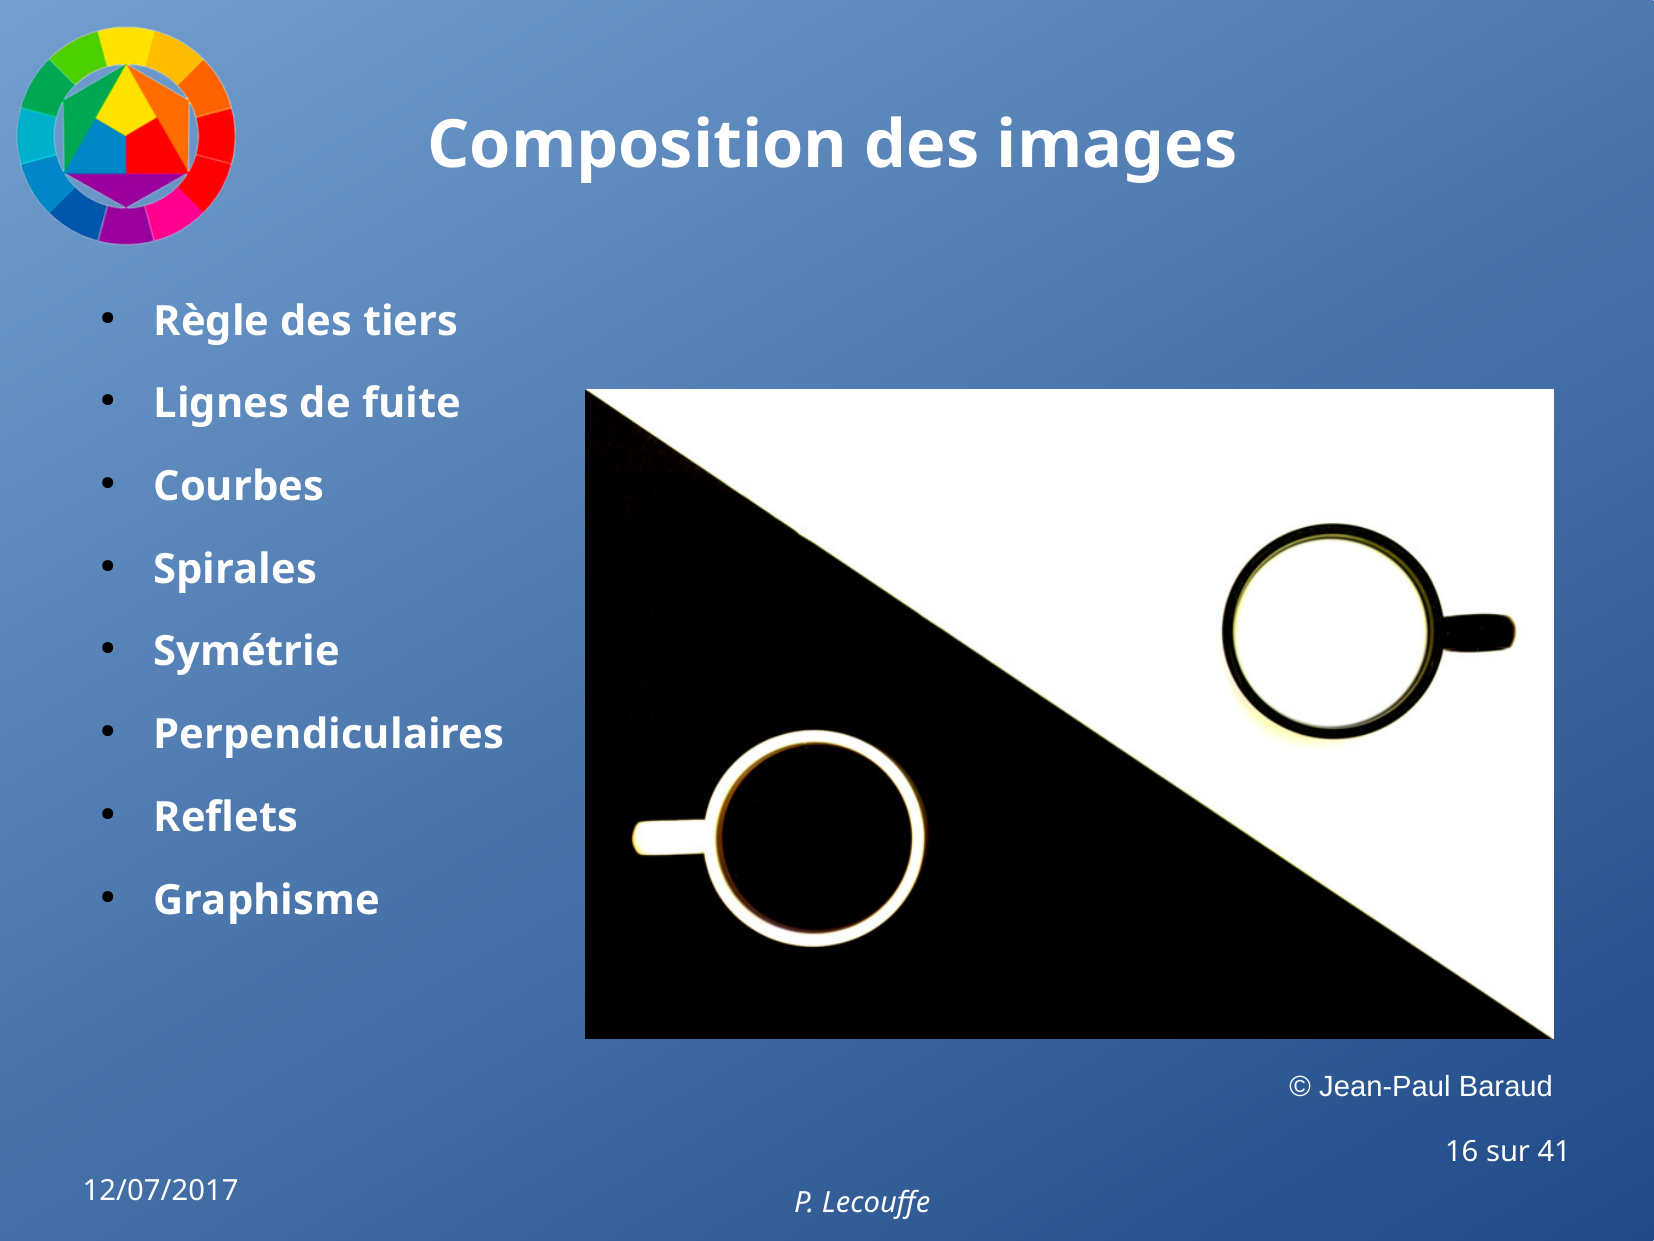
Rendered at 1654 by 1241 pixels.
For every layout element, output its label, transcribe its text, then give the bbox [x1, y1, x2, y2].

title Composition des images [236, 58, 1430, 225]
picture [6, 22, 249, 252]
list Règle des tiers Lignes de fuite Courbes Spirales Symétrie Perpendiculaires Reflets Graphisme [82, 290, 1571, 1058]
text_box © Jean-Paul Baraud [1266, 1062, 1577, 1111]
picture [585, 389, 1554, 1039]
